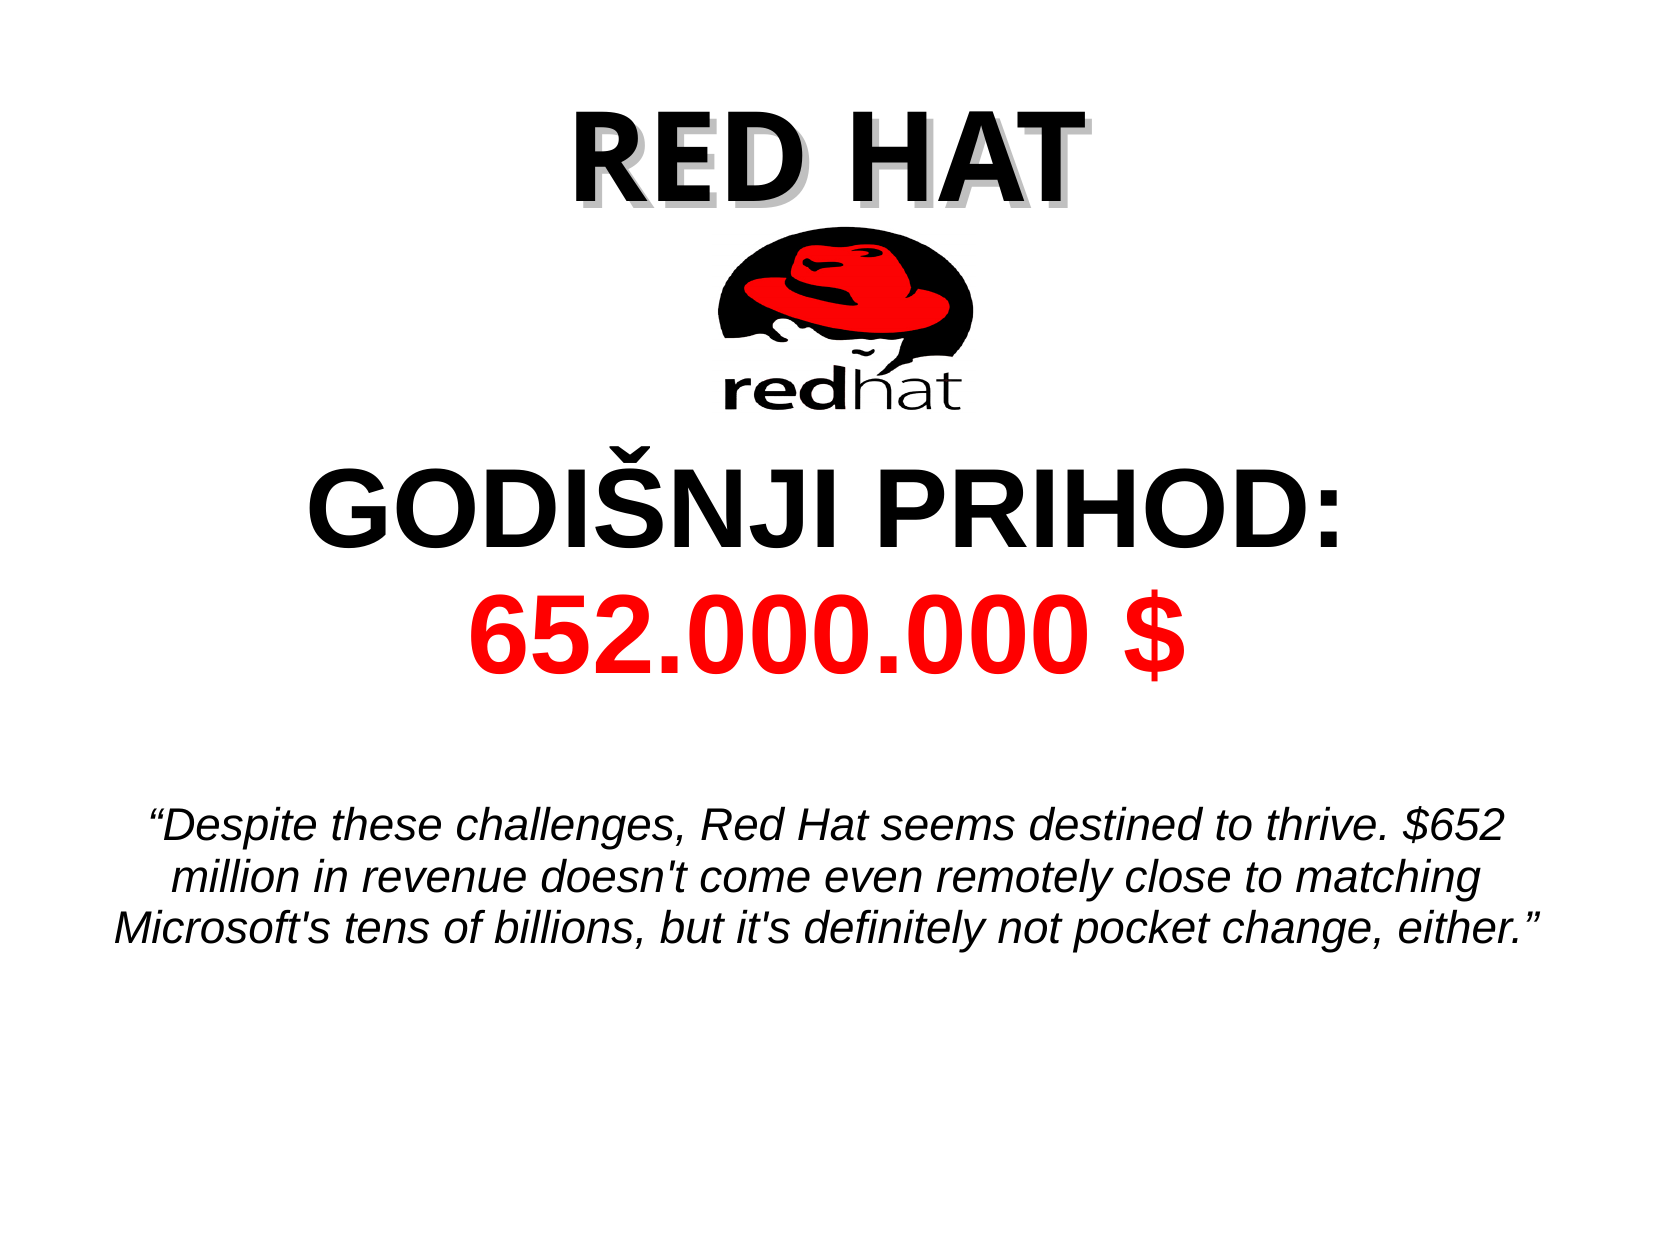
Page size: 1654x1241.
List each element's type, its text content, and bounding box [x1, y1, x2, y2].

picture [712, 224, 976, 413]
subtitle GODIŠNJI PRIHOD: 652.000.000 $ “Despite these challenges, Red Hat seems destined to thrive. $652 million in revenue doesn't come even remotely close to matching Microsoft's tens of billions, but it's definitely not pocket change, either.” [82, 297, 1571, 1102]
title RED HAT [82, 49, 1571, 257]
